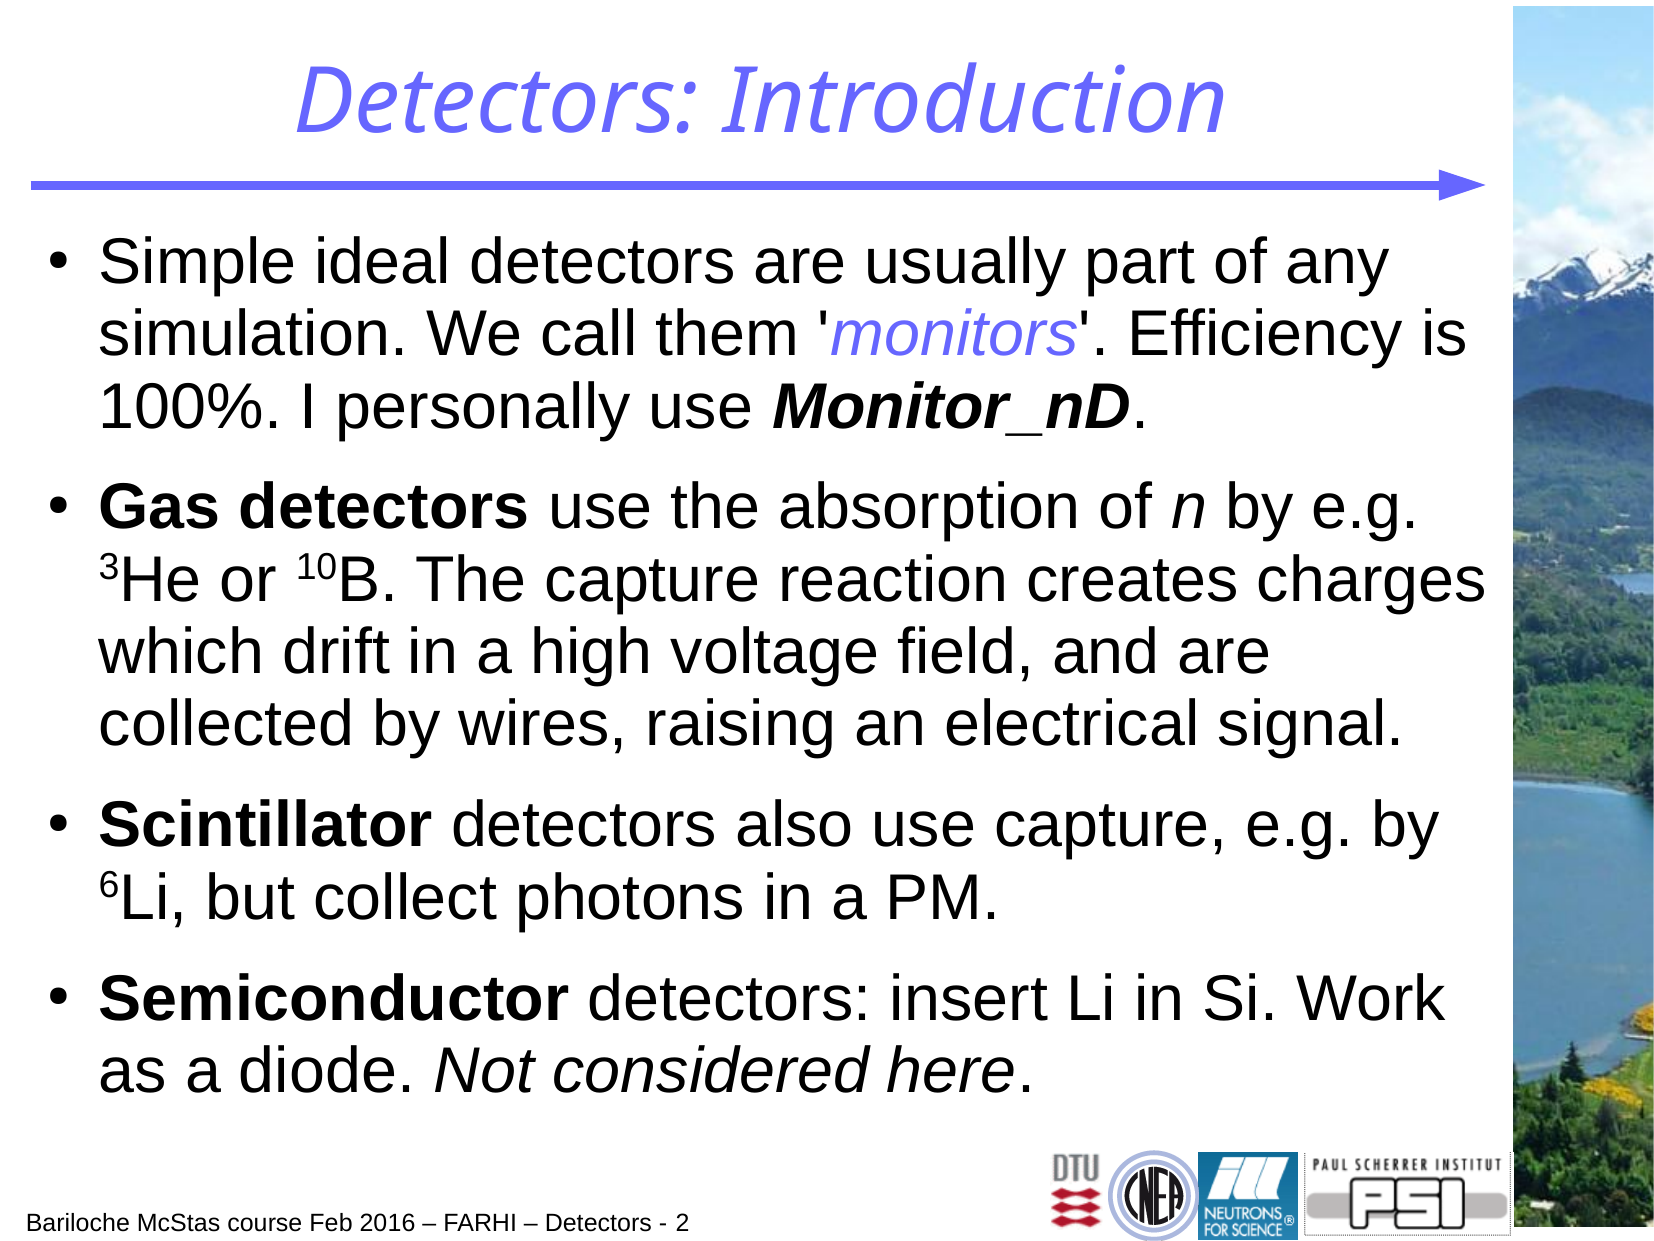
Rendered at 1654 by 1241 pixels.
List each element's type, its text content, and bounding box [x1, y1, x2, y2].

picture [1050, 1152, 1103, 1230]
picture [1108, 6, 1654, 1241]
list Simple ideal detectors are usually part of any simulation. We call them 'monitors'. Efficiency is 100%. I personally use Monitor_nD. Gas detectors use the absorption of n by e.g. 3He or 10B. The capture reaction creates charges which drift in a high voltage field, and are collected by wires, raising an electrical signal. Scintillator detectors also use capture, e.g. by 6Li, but collect photons in a PM. Semiconductor detectors: insert Li in Si. Work as a diode. Not considered here. [30, 225, 1501, 1141]
title Detectors: Introduction [17, 31, 1506, 163]
